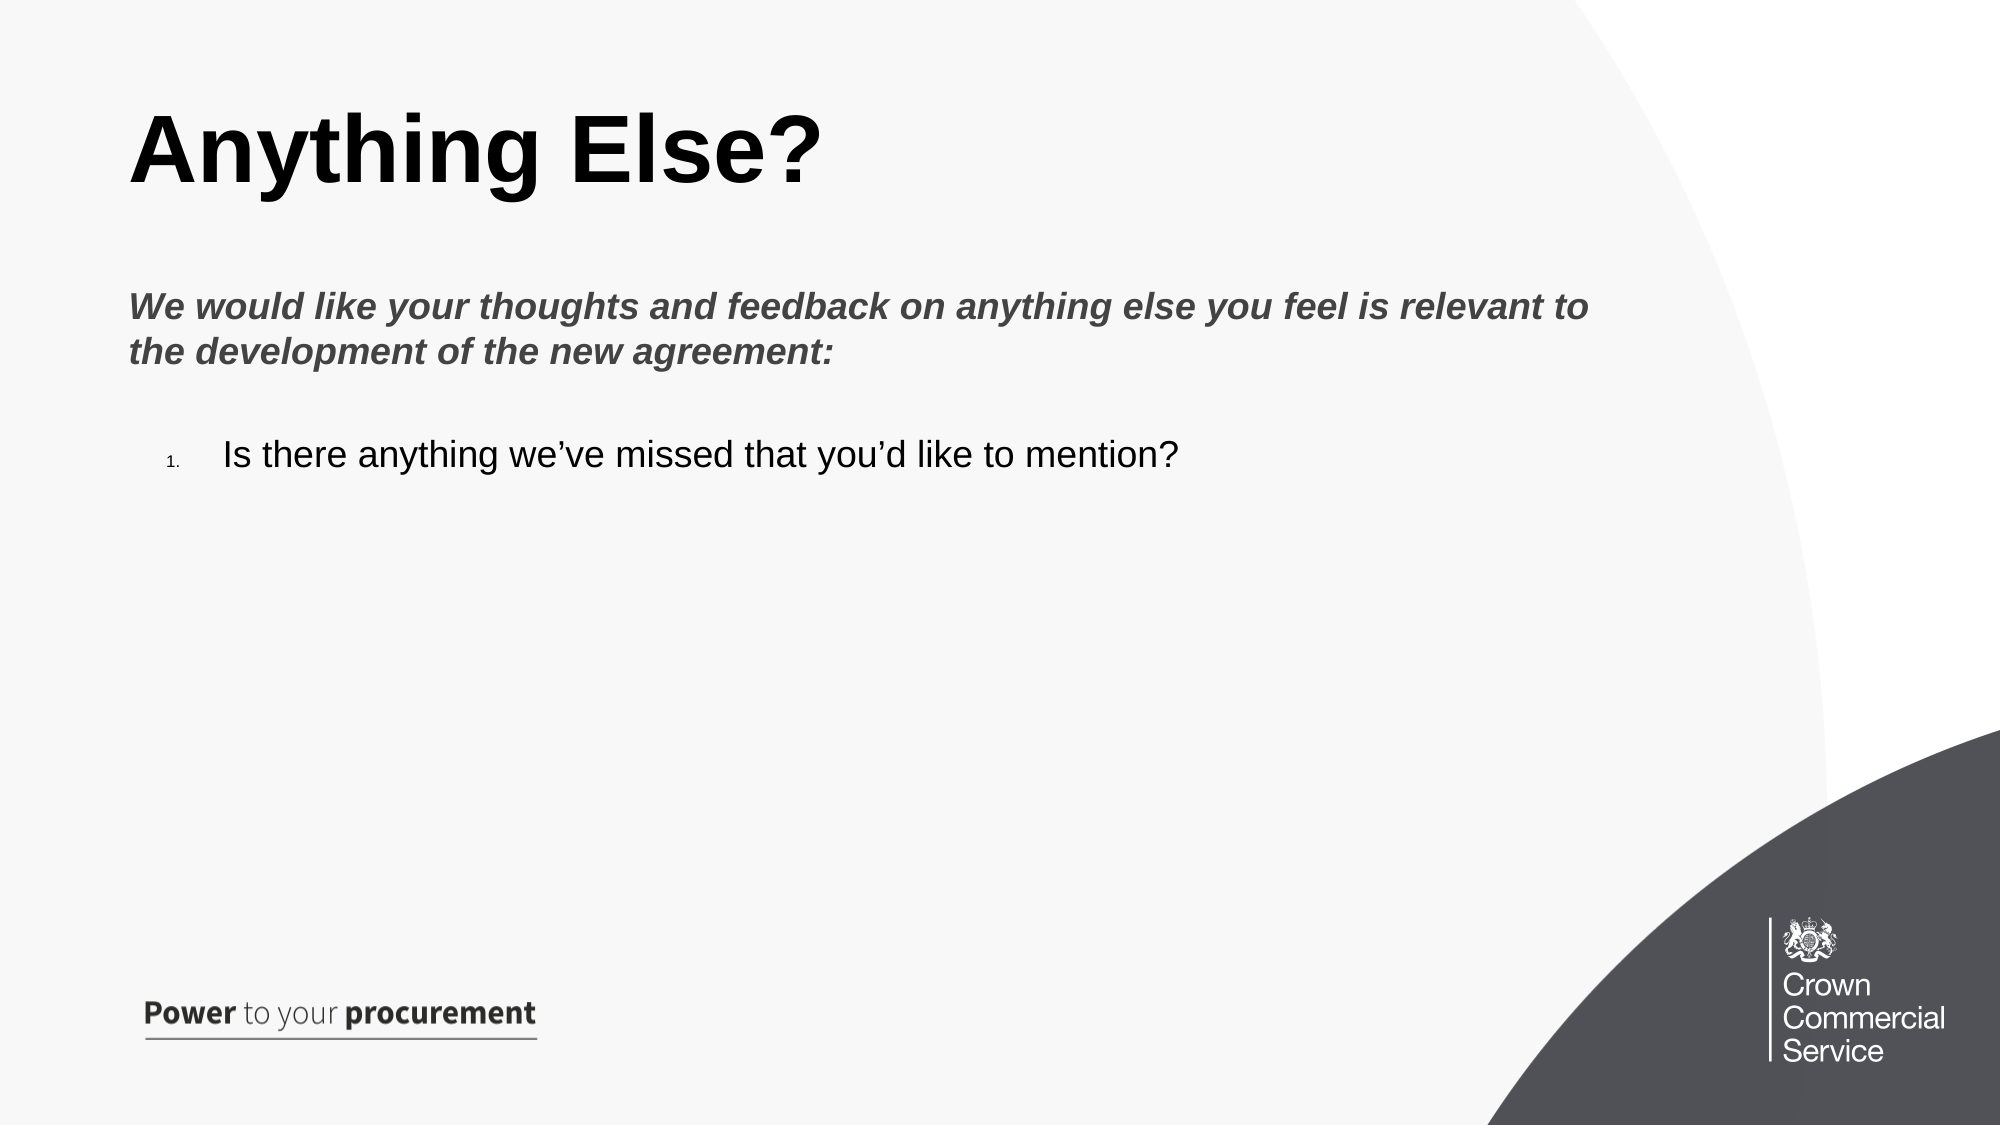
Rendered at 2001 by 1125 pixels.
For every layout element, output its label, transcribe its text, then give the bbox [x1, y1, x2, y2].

subtitle We would like your thoughts and feedback on anything else you feel is relevant to the development of the new agreement: Is there anything we’ve missed that you’d like to mention? [128, 282, 1656, 961]
title Anything Else? [128, 86, 1922, 226]
